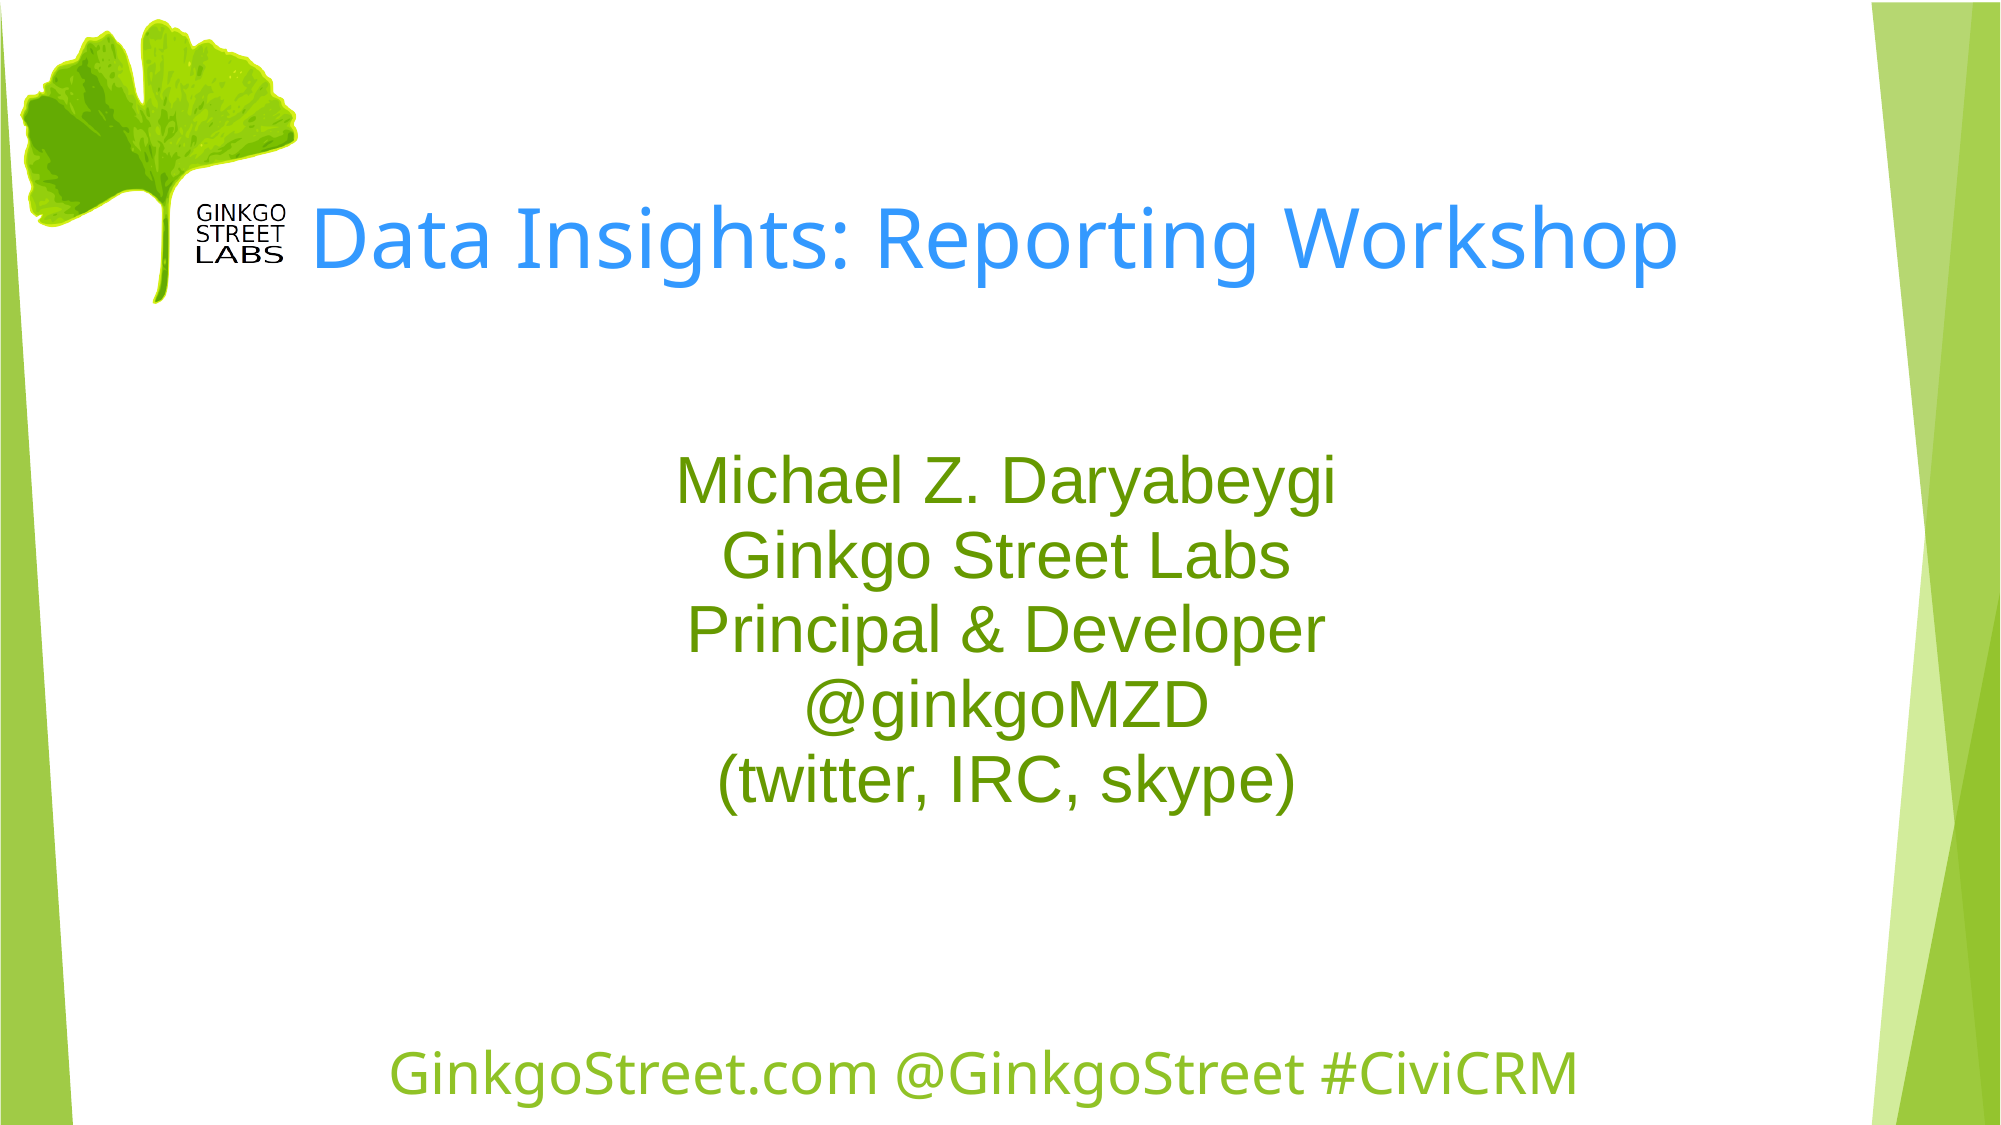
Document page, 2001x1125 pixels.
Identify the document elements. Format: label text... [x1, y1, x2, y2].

subtitle Data Insights: Reporting Workshop Michael Z. Daryabeygi Ginkgo Street Labs Principal & Developer @ginkgoMZD (twitter, IRC, skype) [240, 104, 1774, 939]
picture [20, 19, 298, 304]
